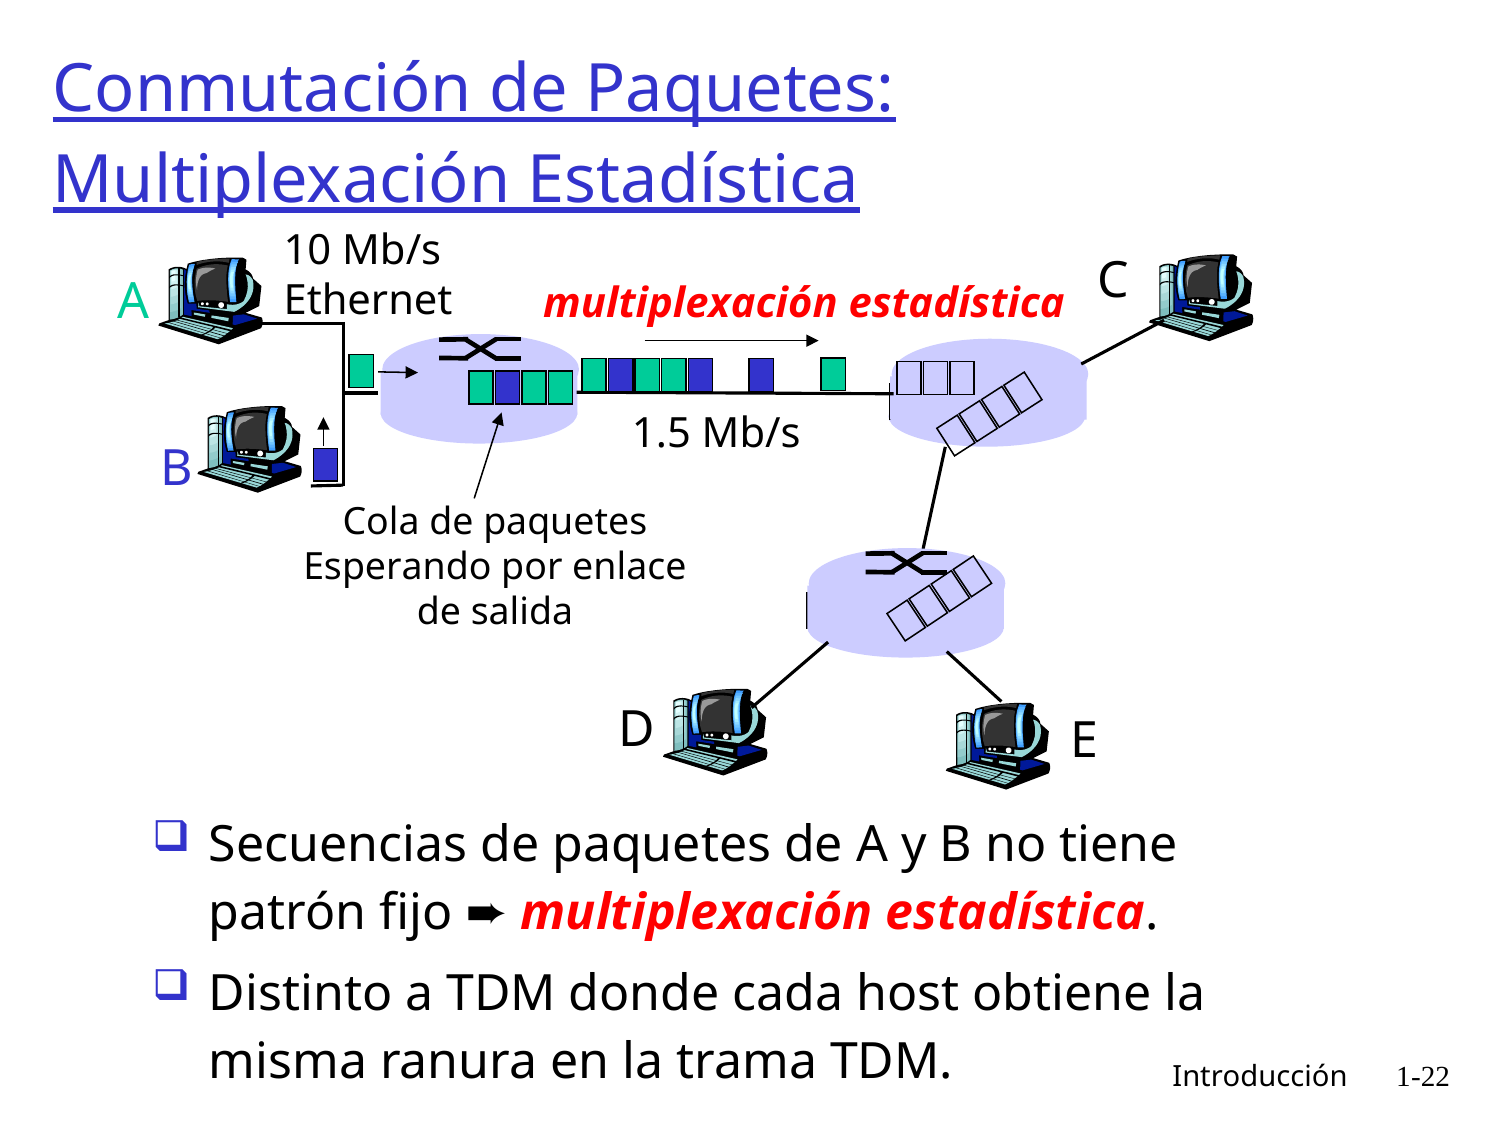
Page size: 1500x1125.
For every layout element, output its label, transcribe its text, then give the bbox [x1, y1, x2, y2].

text_box 1-<number> [1362, 1050, 1466, 1125]
text_box [984, 388, 1018, 425]
text_box [807, 551, 1006, 658]
text_box [939, 417, 973, 446]
text_box [889, 338, 1089, 447]
title Conmutación de Paquetes: Multiplexación Estadística [37, 37, 1276, 225]
text_box [961, 403, 995, 439]
text_box C [1082, 240, 1145, 316]
text_box [911, 588, 945, 624]
text_box [898, 362, 920, 394]
text_box 10 Mb/s Ethernet [268, 215, 468, 331]
text_box [749, 358, 774, 392]
text_box Introducción [887, 1061, 1362, 1125]
text_box E [1055, 699, 1114, 776]
text_box [933, 573, 967, 609]
text_box [688, 358, 713, 392]
text_box [441, 334, 520, 345]
picture [158, 256, 265, 345]
text_box multiplexación estadística [528, 268, 1081, 334]
text_box [380, 337, 579, 444]
text_box [889, 602, 923, 639]
list Secuencias de paquetes de A y B no tiene patrón fijo  multiplexación estadística. Distinto a TDM donde cada host obtiene la misma ranura en la trama TDM. [137, 799, 1363, 1061]
text_box [956, 558, 989, 594]
text_box B [145, 427, 208, 504]
text_box Cola de paquetes Esperando por enlace de salida [288, 489, 702, 640]
text_box D [603, 688, 670, 765]
text_box [868, 548, 970, 571]
text_box [1006, 374, 1040, 410]
picture [1148, 253, 1255, 342]
text_box A [102, 260, 165, 337]
text_box 1.5 Mb/s [617, 398, 816, 464]
text_box [313, 448, 338, 482]
picture [663, 687, 769, 776]
picture [197, 405, 304, 493]
picture [945, 702, 1052, 790]
text_box [608, 358, 633, 392]
